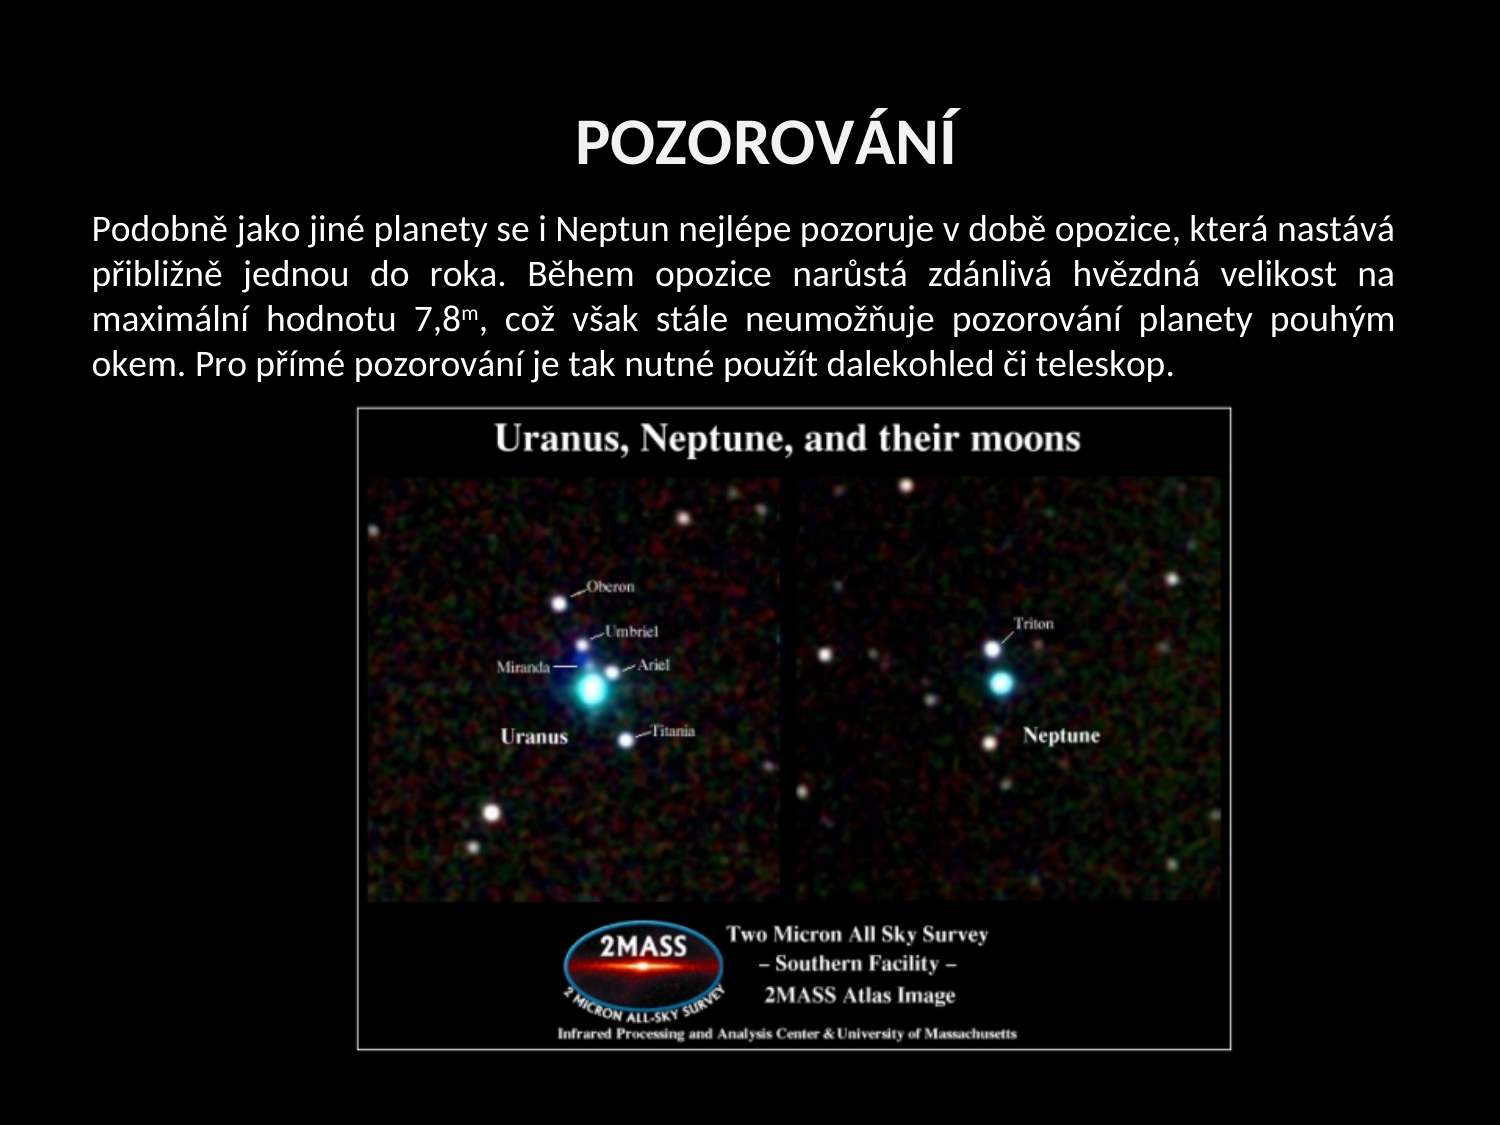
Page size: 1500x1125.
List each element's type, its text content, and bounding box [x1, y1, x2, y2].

text_box POZOROVÁNÍ [560, 90, 988, 186]
picture [348, 397, 1241, 1060]
text_box Podobně jako jiné planety se i Neptun nejlépe pozoruje v době opozice, která nastává přibližně jednou do roka. Během opozice narůstá zdánlivá hvězdná velikost na maximální hodnotu 7,8m, což však stále neumožňuje pozorování planety pouhým okem. Pro přímé pozorování je tak nutné použít dalekohled či teleskop. [76, 196, 1412, 392]
